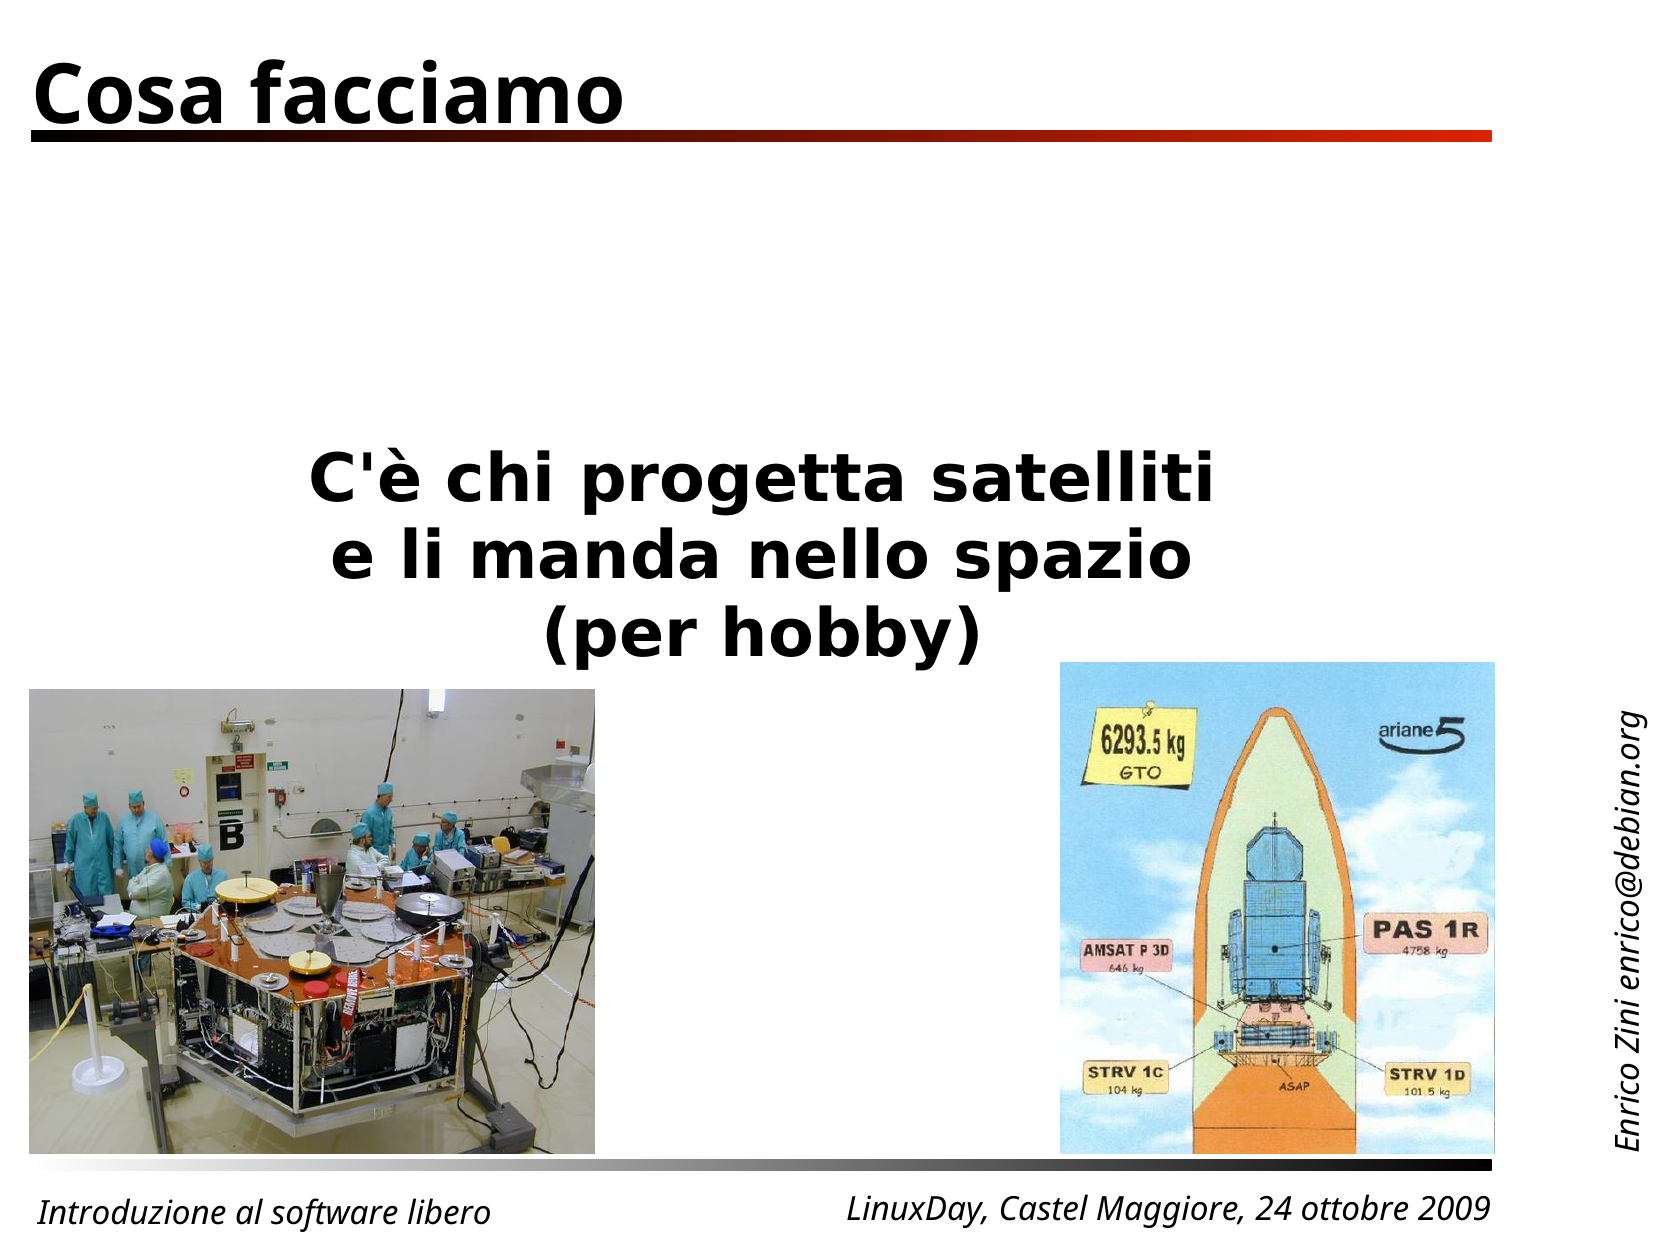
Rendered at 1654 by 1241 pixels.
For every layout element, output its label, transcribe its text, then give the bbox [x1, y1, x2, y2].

text_box C'è chi progetta satelliti e li manda nello spazio (per hobby) [30, 439, 1495, 673]
picture [1060, 662, 1495, 1154]
picture [29, 689, 595, 1154]
text_box Cosa facciamo [31, 34, 1438, 168]
